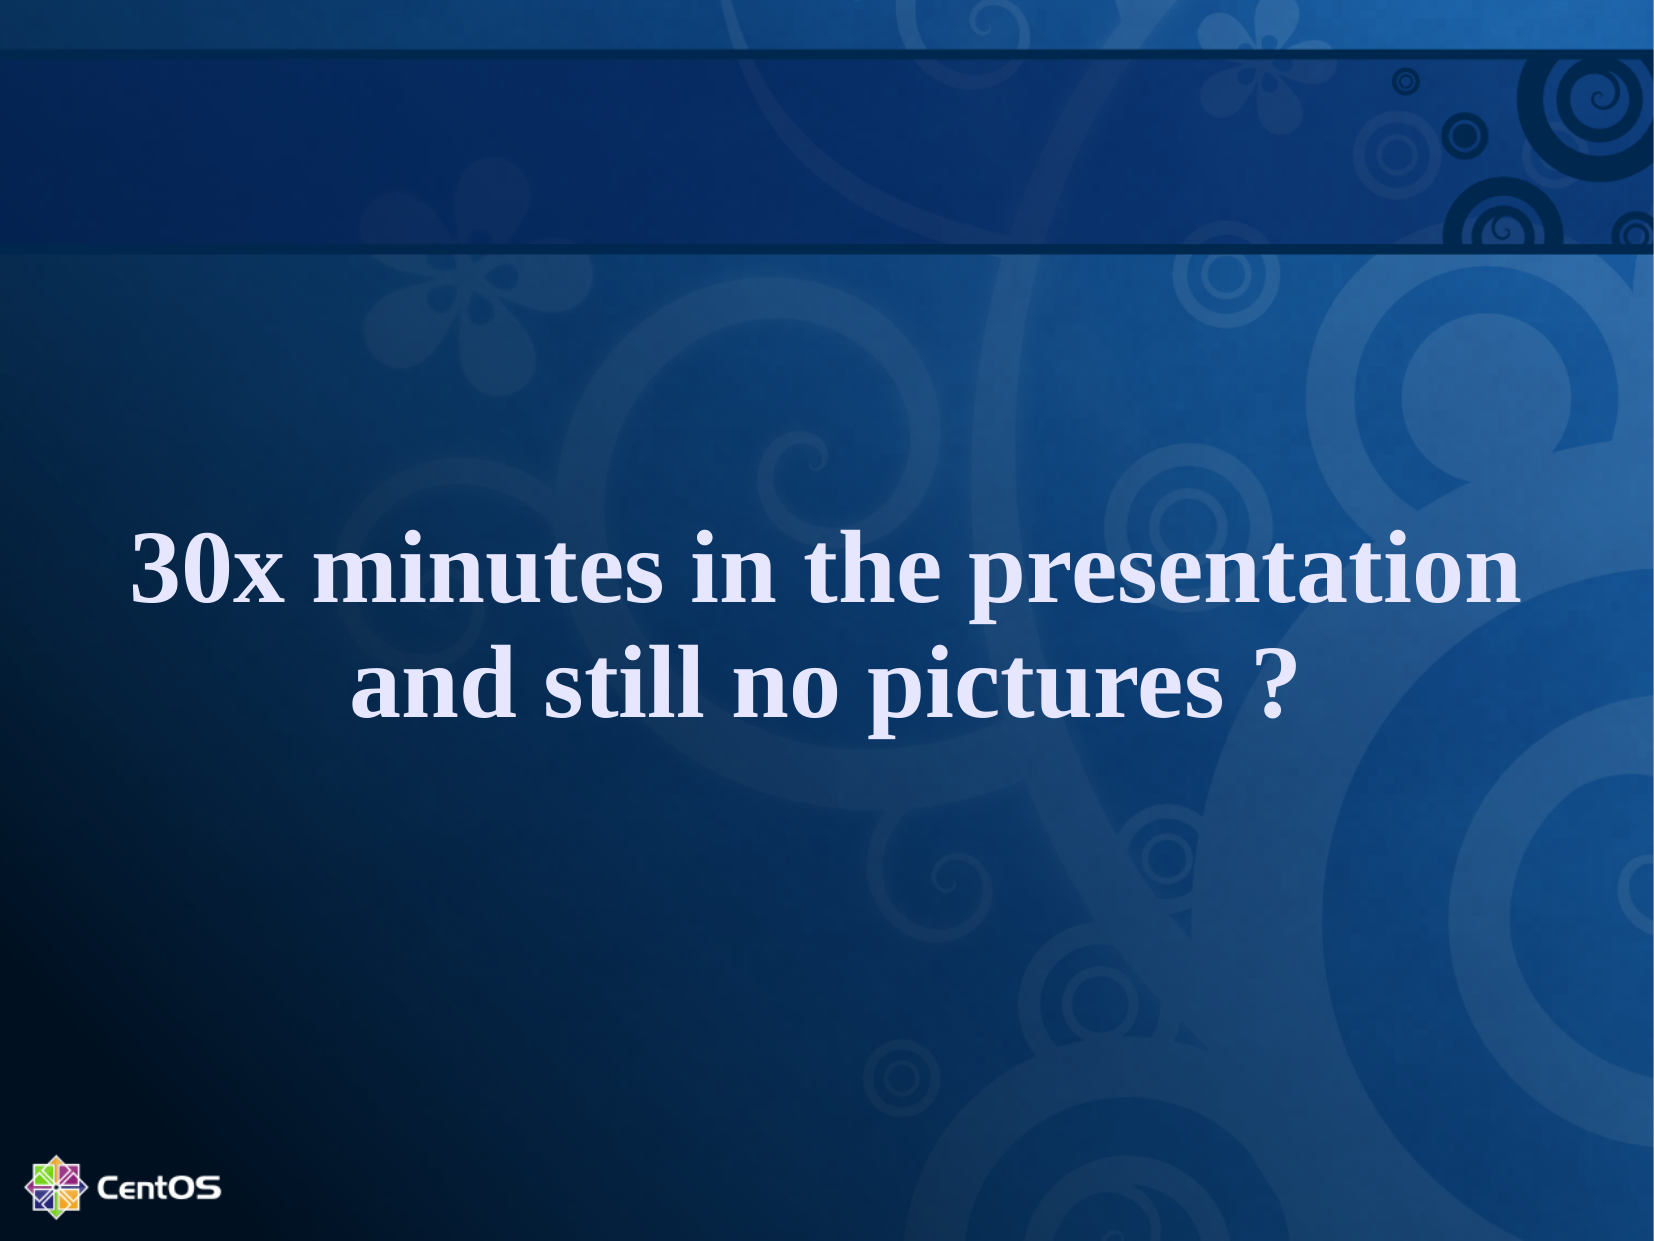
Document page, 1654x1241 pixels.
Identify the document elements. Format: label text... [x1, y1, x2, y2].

title 30x minutes in the presentation and still no pictures ? [82, 49, 1571, 1200]
picture [0, 0, 1654, 1241]
